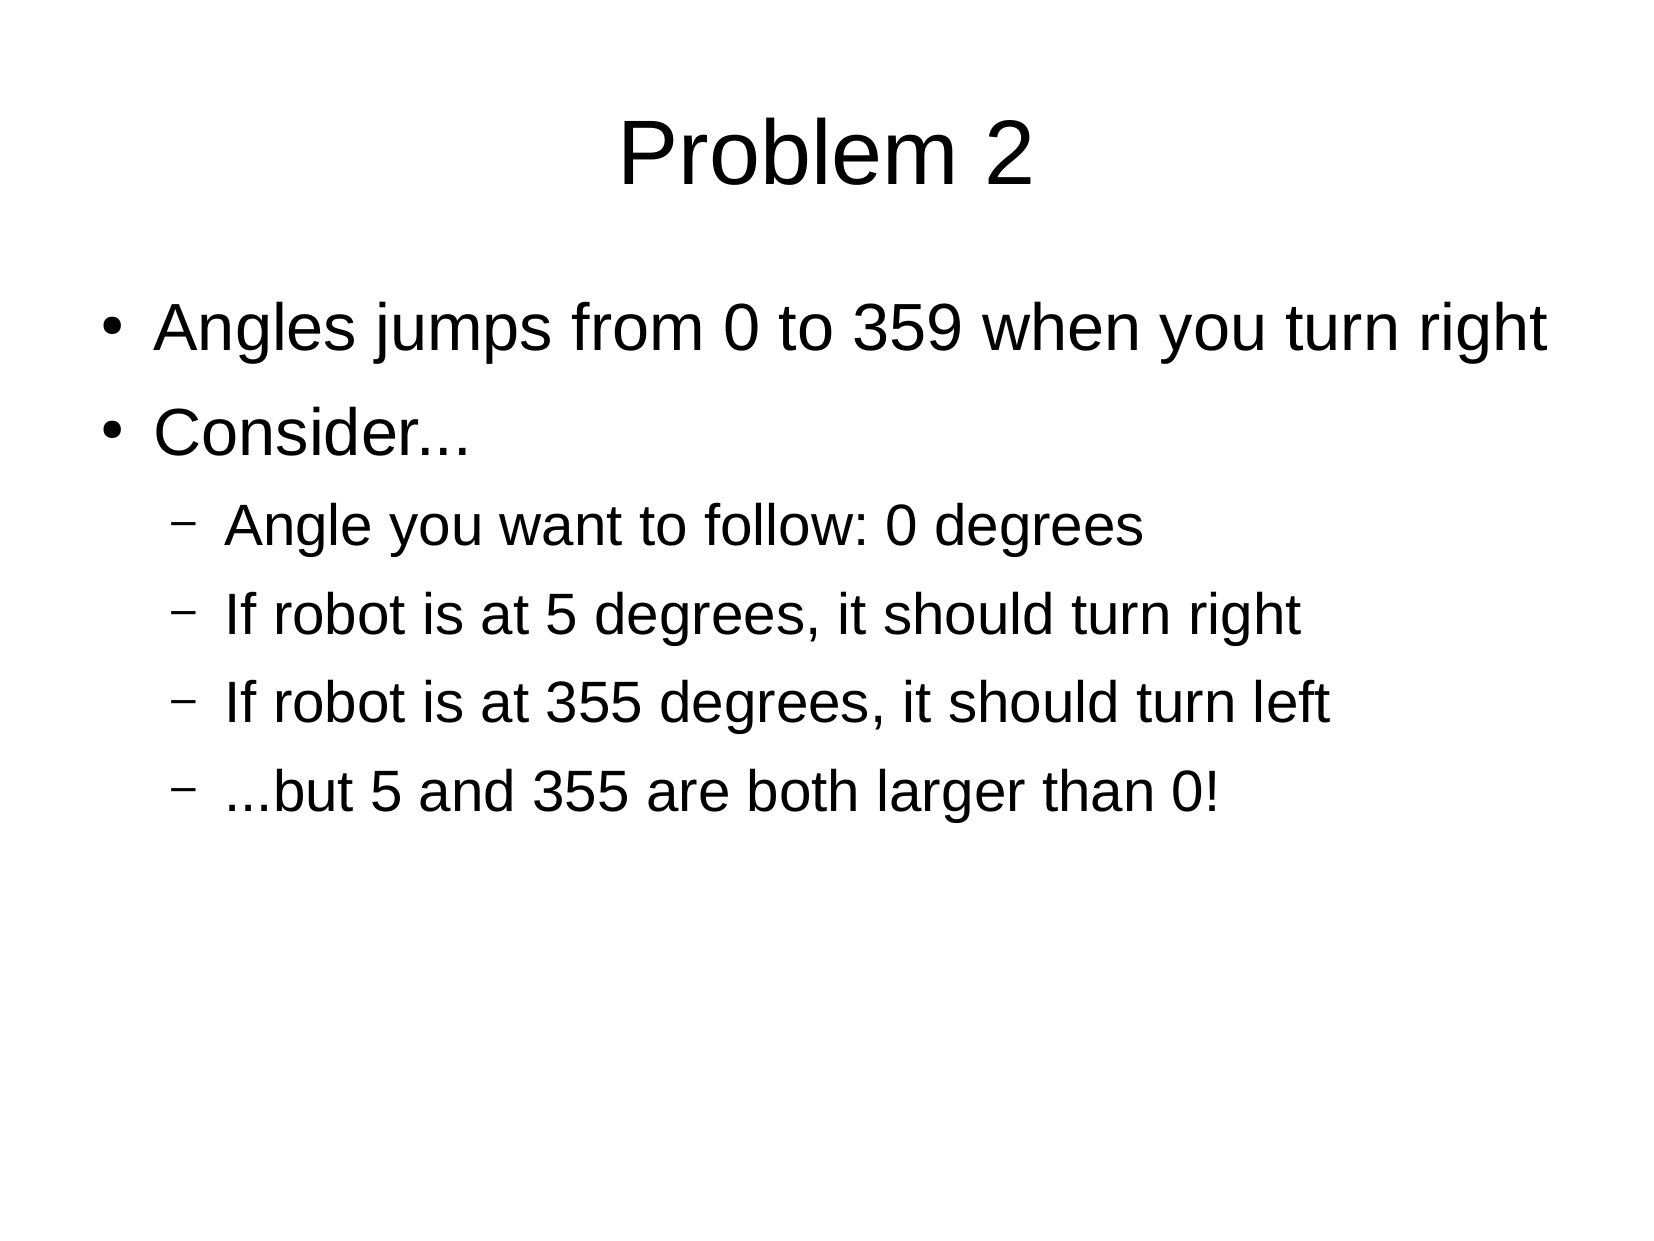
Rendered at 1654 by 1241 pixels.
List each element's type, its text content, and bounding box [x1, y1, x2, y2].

title Problem 2 [82, 49, 1571, 257]
list Angles jumps from 0 to 359 when you turn right Consider... Angle you want to follow: 0 degrees If robot is at 5 degrees, it should turn right If robot is at 355 degrees, it should turn left ...but 5 and 355 are both larger than 0! [82, 290, 1571, 1010]
